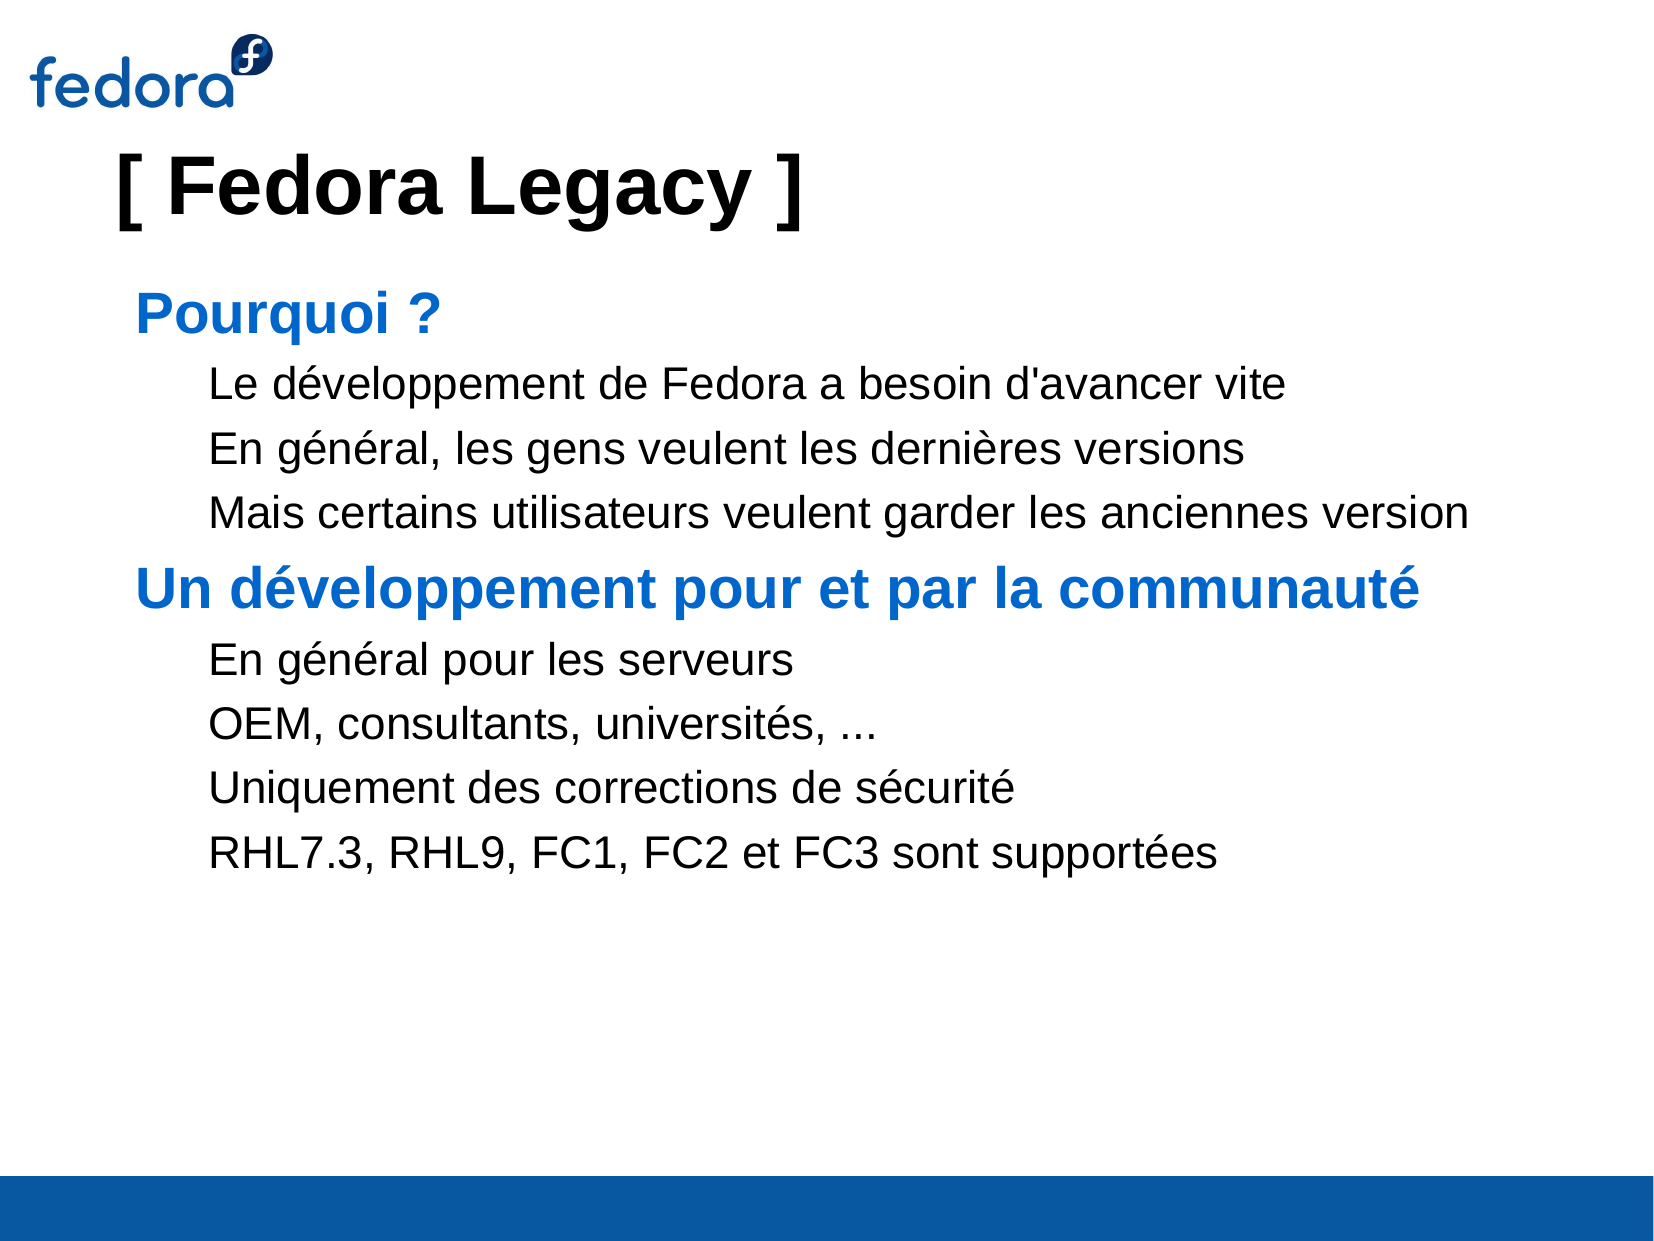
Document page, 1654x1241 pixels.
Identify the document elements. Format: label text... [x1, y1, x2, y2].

title [ Fedora Legacy ] [115, 122, 1521, 249]
picture [22, 27, 277, 115]
picture [0, 1176, 1654, 1241]
list Pourquoi ? Le développement de Fedora a besoin d'avancer vite En général, les gens veulent les dernières versions Mais certains utilisateurs veulent garder les anciennes version Un développement pour et par la communauté En général pour les serveurs OEM, consultants, universités, ... Uniquement des corrections de sécurité RHL7.3, RHL9, FC1, FC2 et FC3 sont supportées [118, 272, 1523, 1156]
